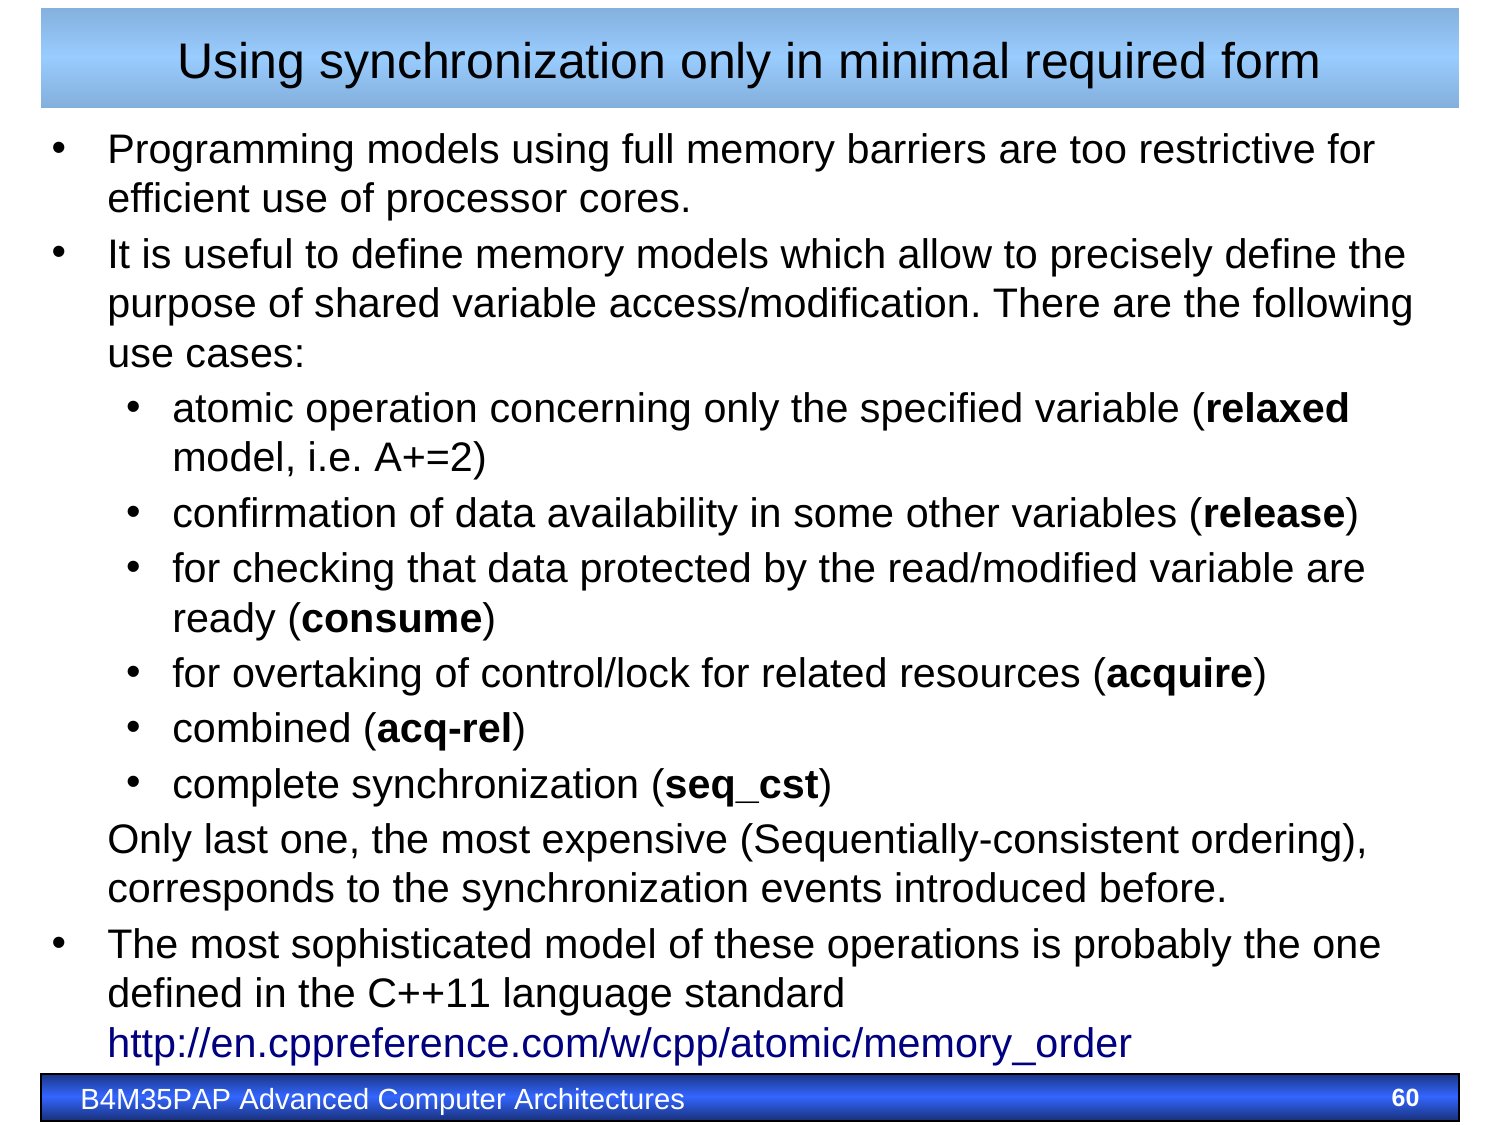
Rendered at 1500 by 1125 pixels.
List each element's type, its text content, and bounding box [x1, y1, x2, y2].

list Programming models using full memory barriers are too restrictive for efficient use of processor cores. It is useful to define memory models which allow to precisely define the purpose of shared variable access/modification. There are the following use cases: atomic operation concerning only the specified variable (relaxed model, i.e. A+=2) confirmation of data availability in some other variables (release) for checking that data protected by the read/modified variable are ready (consume) for overtaking of control/lock for related resources (acquire) combined (acq-rel) complete synchronization (seq_cst) Only last one, the most expensive (Sequentially-consistent ordering), corresponds to the synchronization events introduced before. The most sophisticated model of these operations is probably the one defined in the C++11 language standardhttp://en.cppreference.com/w/cpp/atomic/memory_order [36, 114, 1466, 1075]
title Using synchronization only in minimal required form [41, 8, 1459, 108]
